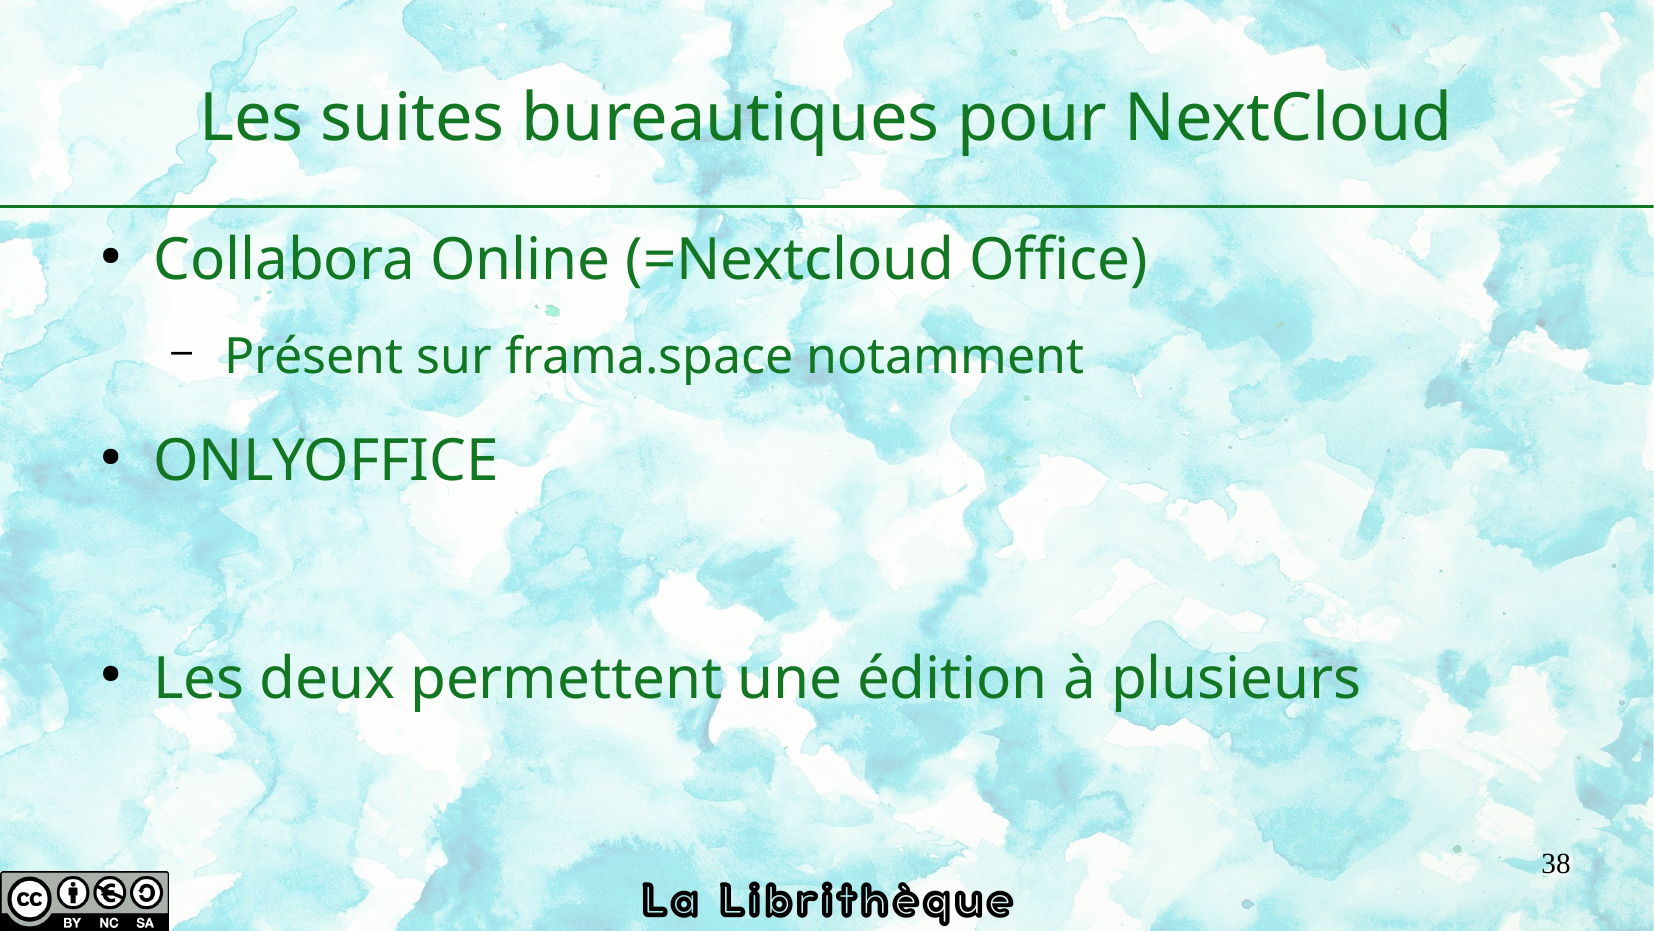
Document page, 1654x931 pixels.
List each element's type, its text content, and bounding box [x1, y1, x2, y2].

picture [0, 871, 169, 931]
list Collabora Online (=Nextcloud Office) Présent sur frama.space notamment ONLYOFFICE Les deux permettent une édition à plusieurs [82, 217, 1571, 827]
picture [628, 827, 1026, 931]
title Les suites bureautiques pour NextCloud [82, 37, 1571, 193]
